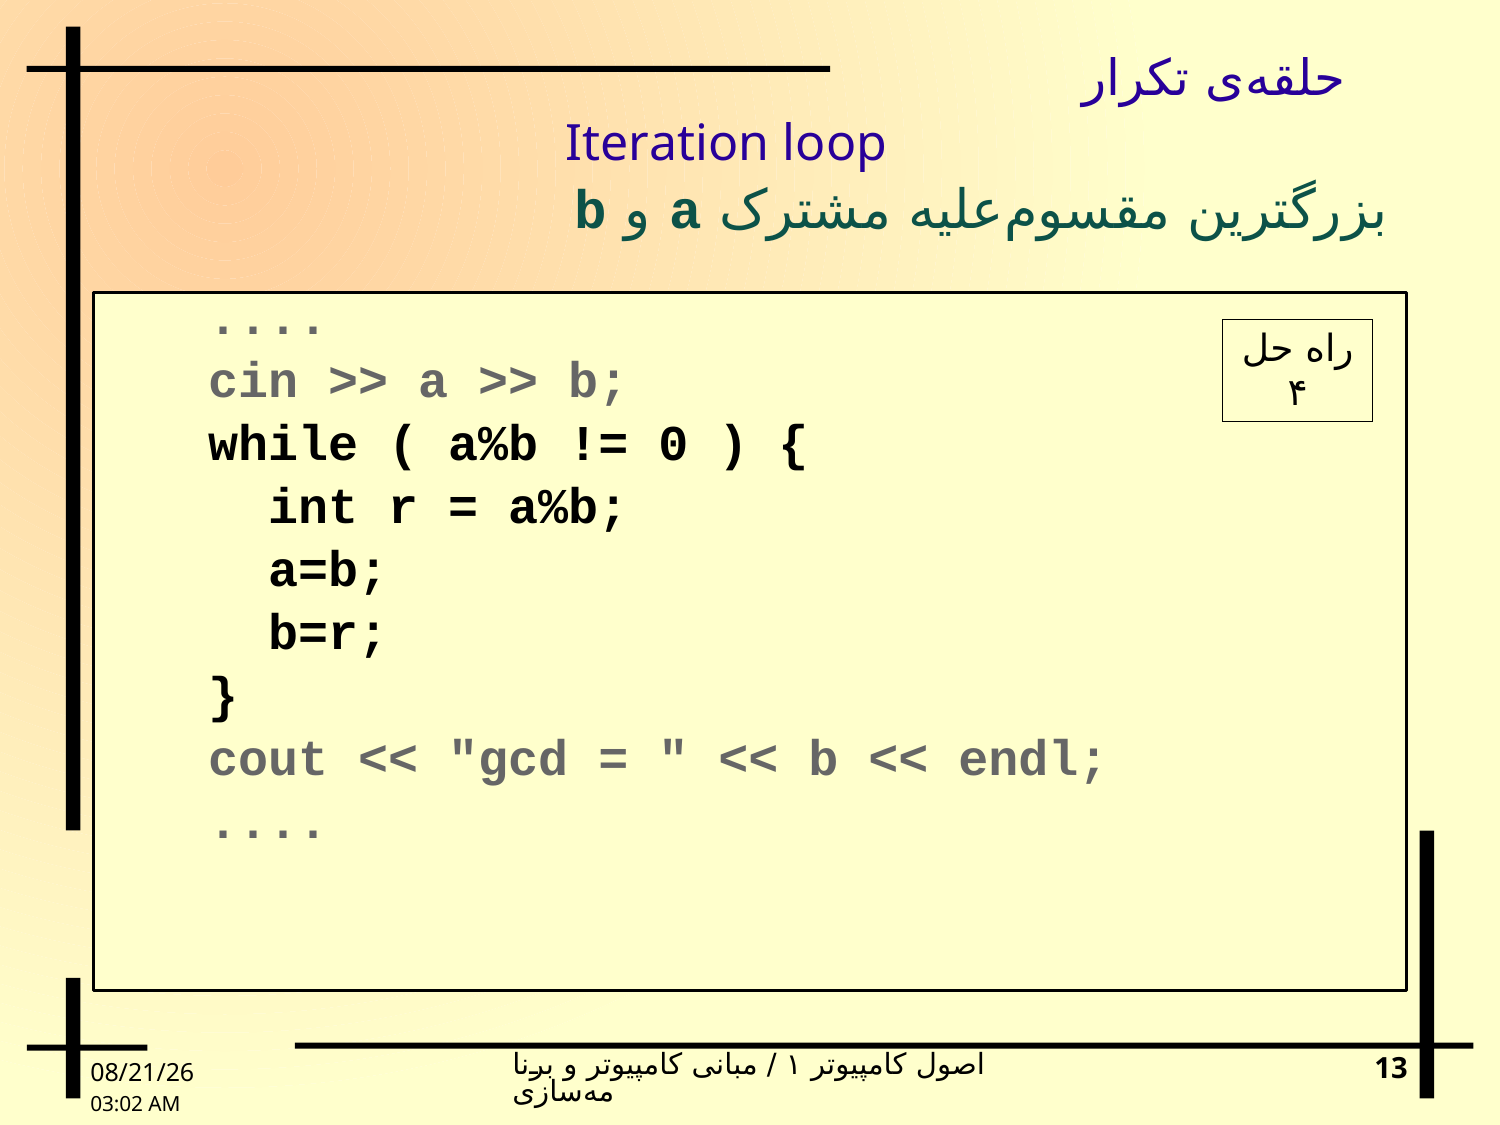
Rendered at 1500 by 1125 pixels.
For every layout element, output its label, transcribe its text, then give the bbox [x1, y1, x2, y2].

title حلقه‌ی تکرار Iteration loop [86, 52, 1367, 172]
list .... cin >> a >> b; while ( a%b != 0 ) { int r = a%b; a=b; b=r; } cout << "gcd = " << b << endl; .... [93, 292, 1407, 991]
text_box راه حل ۴ [1222, 319, 1373, 396]
list بزرگترین مقسوم‌علیه مشترک a و b [92, 178, 1441, 264]
